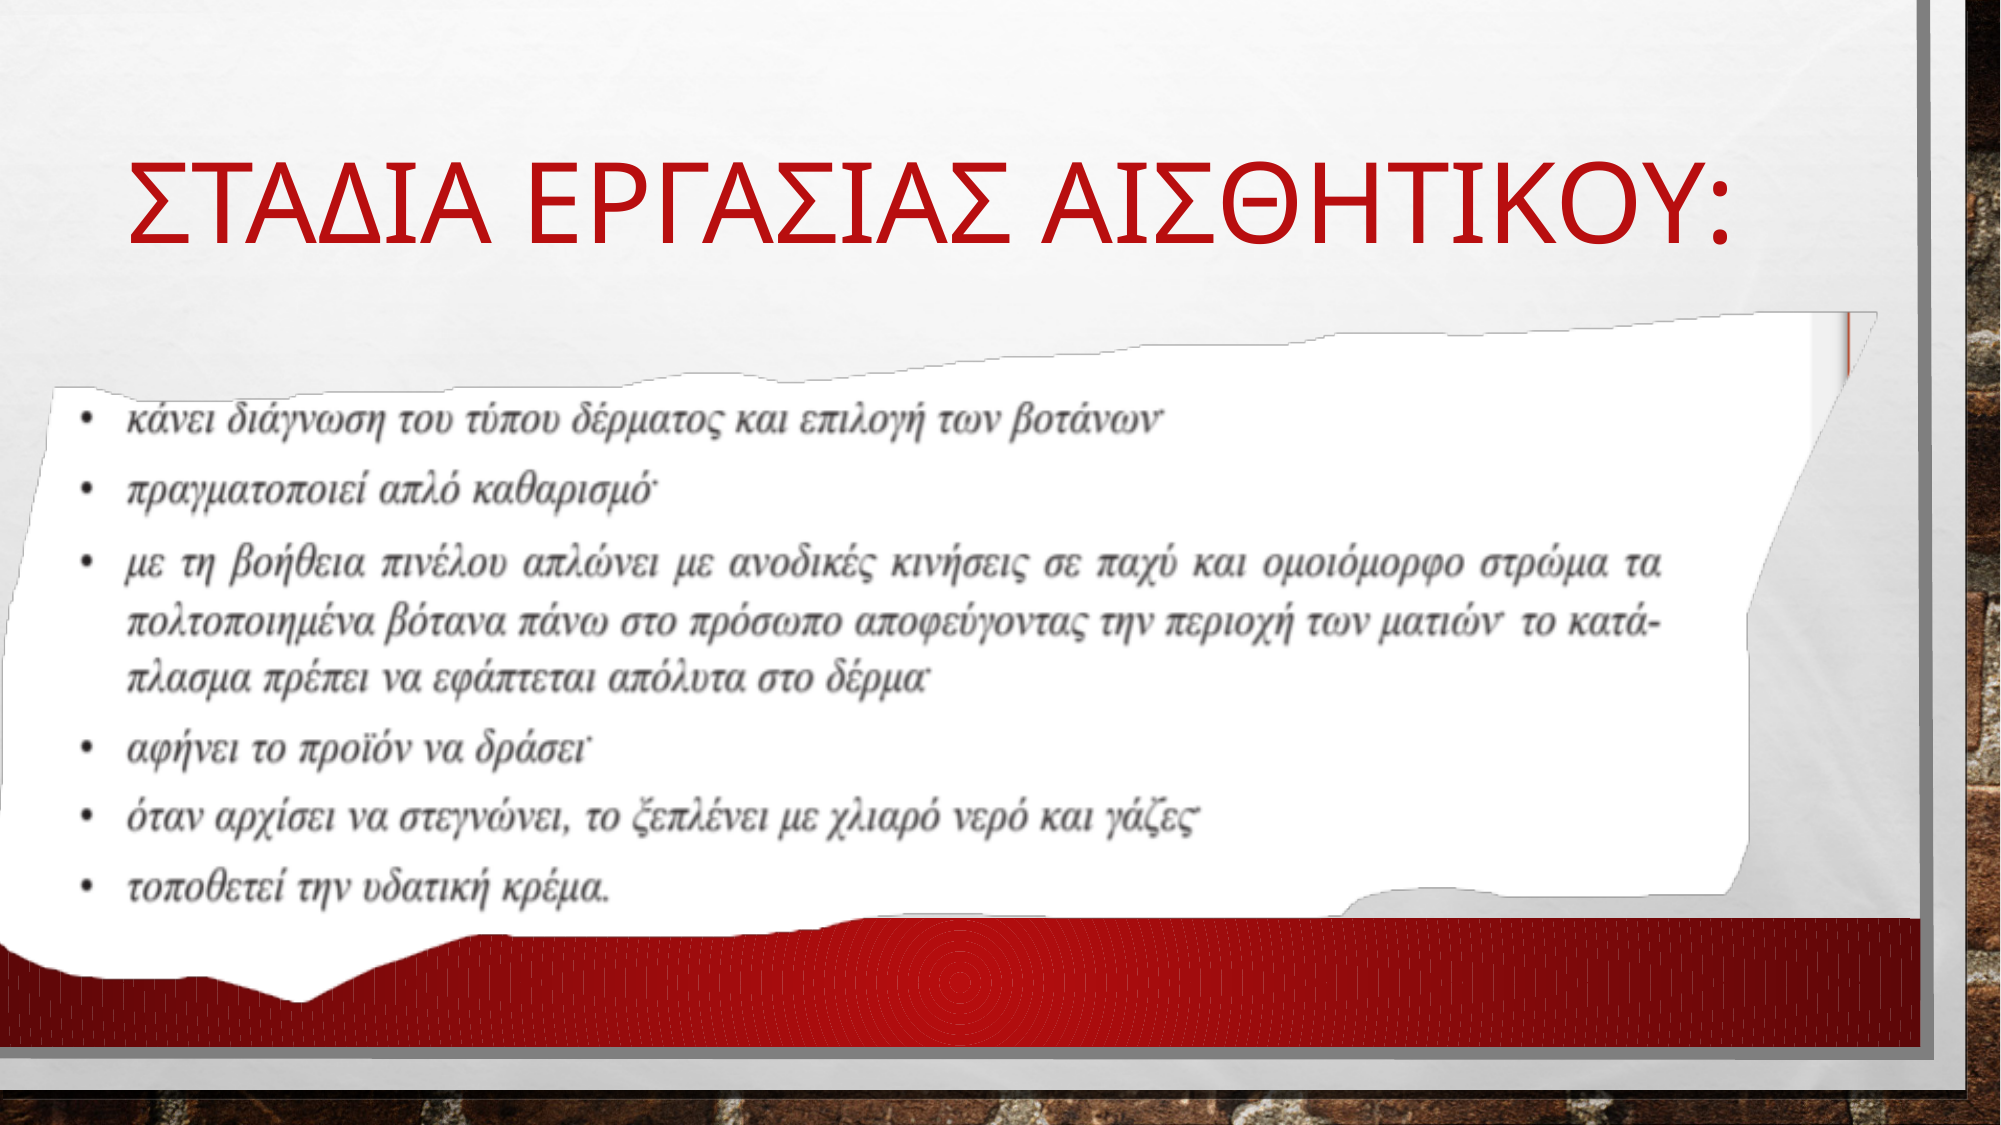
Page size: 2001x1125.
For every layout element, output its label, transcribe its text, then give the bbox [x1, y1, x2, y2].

picture [0, 301, 1888, 1013]
title Σταδια εργασιασ αισθητικου: [112, 112, 1819, 301]
